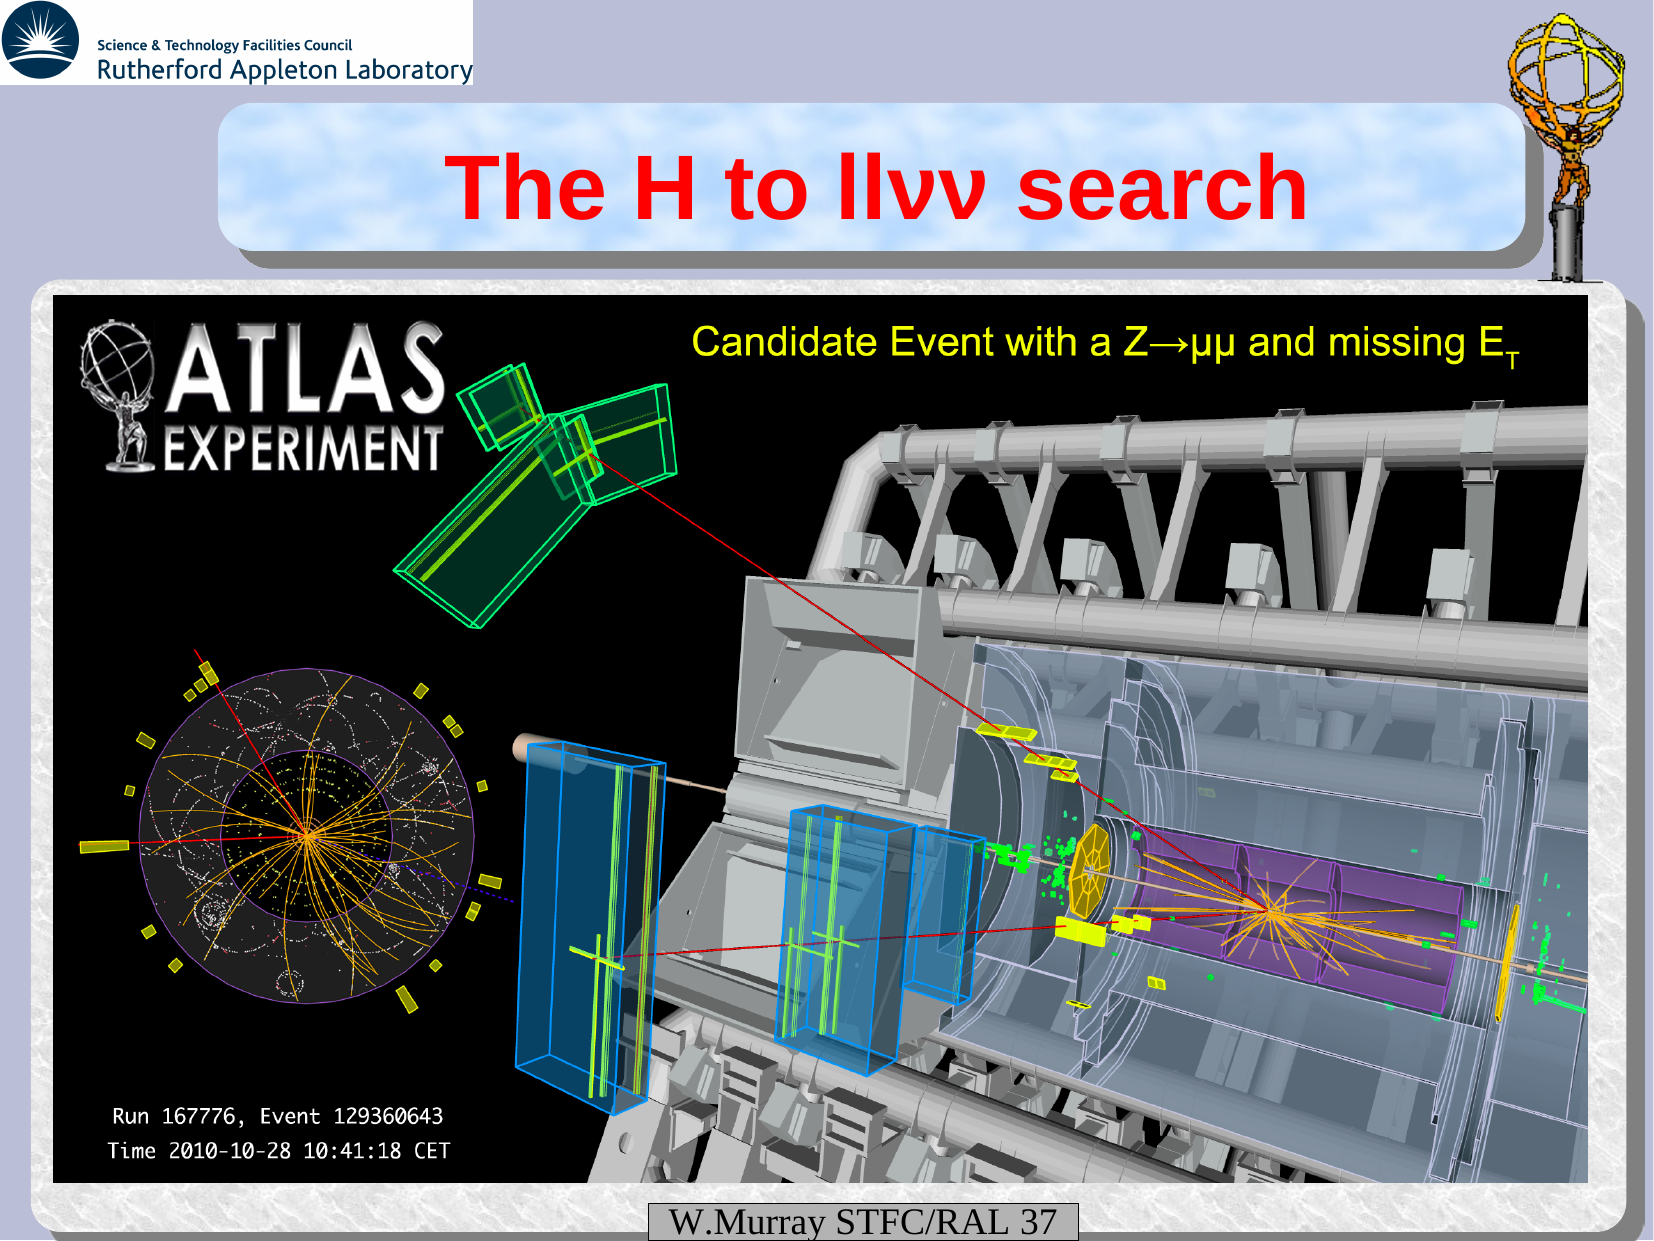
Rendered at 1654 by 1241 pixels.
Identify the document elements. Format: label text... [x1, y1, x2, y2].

picture [0, 0, 473, 85]
picture [30, 0, 1654, 1232]
title The H to llνν search [244, 112, 1512, 263]
